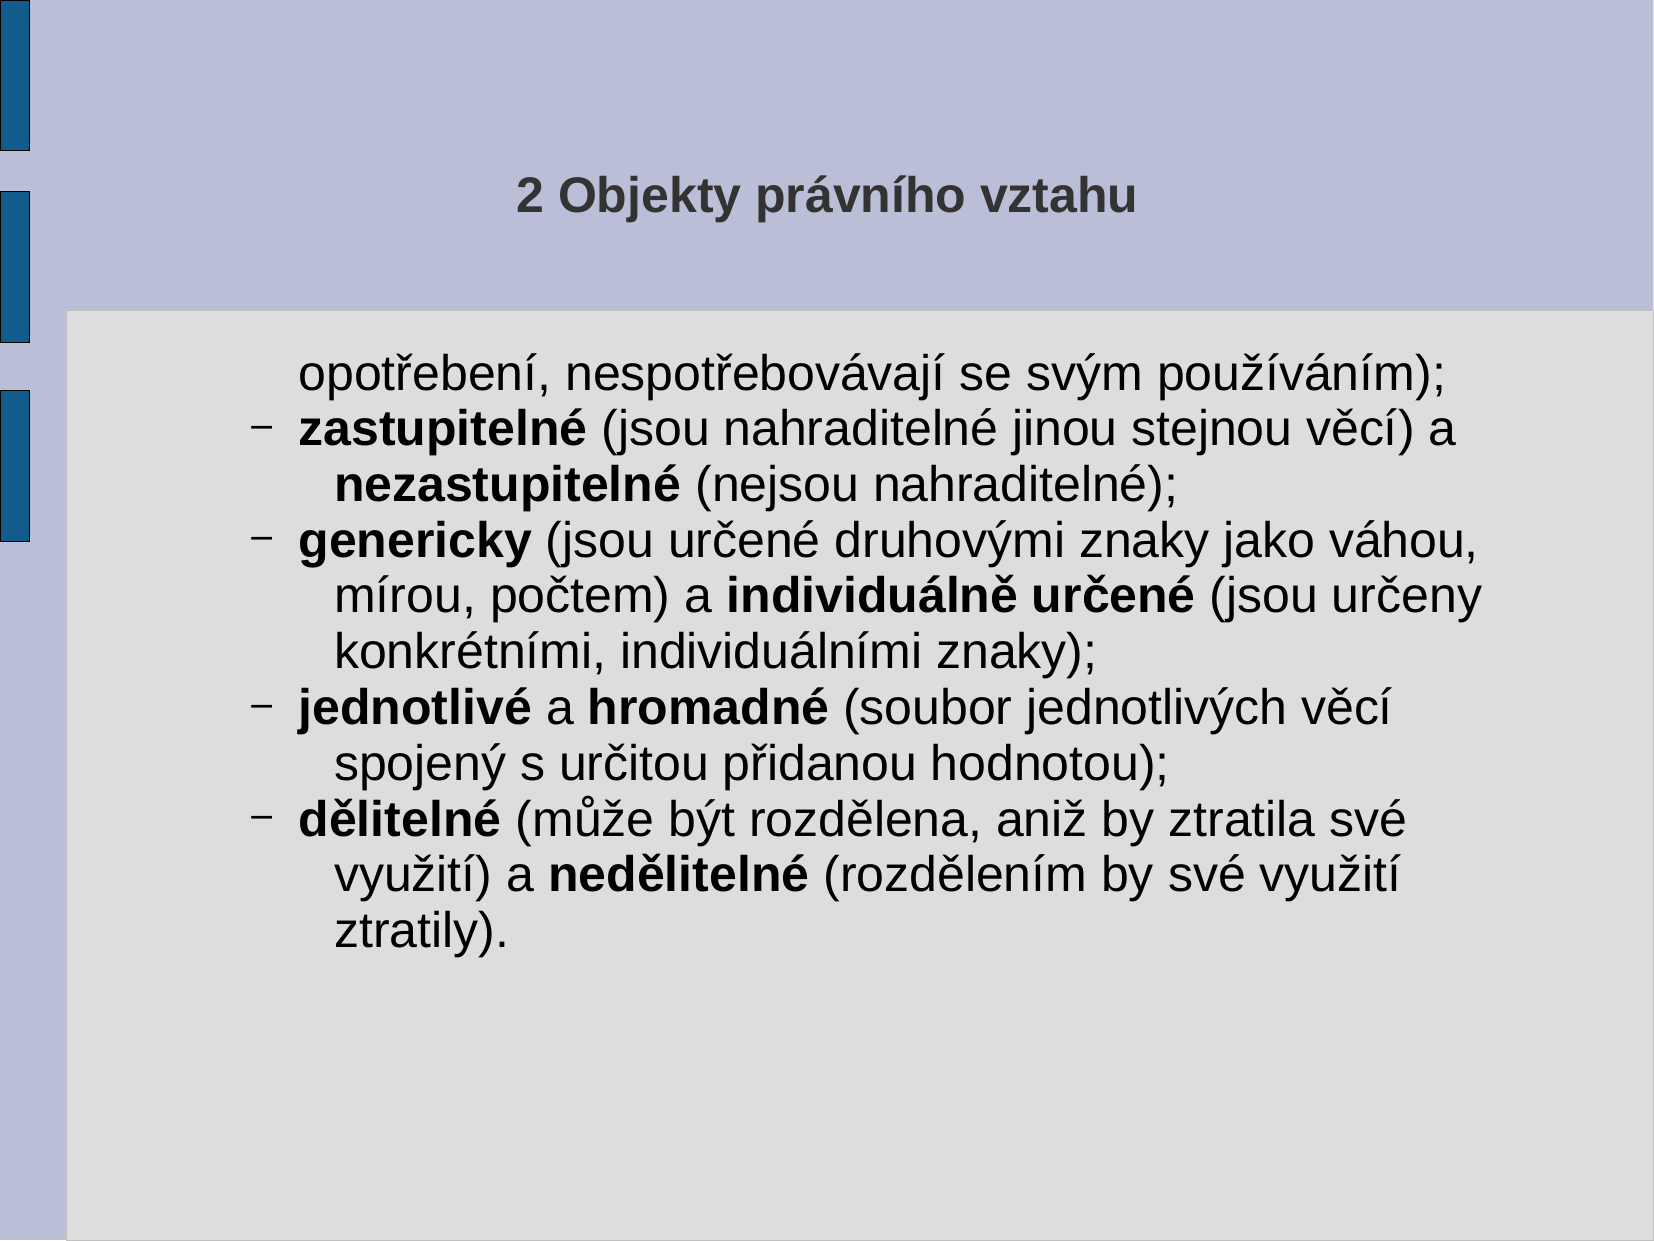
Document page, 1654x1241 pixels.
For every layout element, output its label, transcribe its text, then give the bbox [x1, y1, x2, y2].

list opotřebení, nespotřebovávají se svým používáním); zastupitelné (jsou nahraditelné jinou stejnou věcí) a nezastupitelné (nejsou nahraditelné); genericky (jsou určené druhovými znaky jako váhou, mírou, počtem) a individuálně určené (jsou určeny konkrétními, individuálními znaky); jednotlivé a hromadné (soubor jednotlivých věcí spojený s určitou přidanou hodnotou); dělitelné (může být rozdělena, aniž by ztratila své využití) a nedělitelné (rozdělením by své využití ztratily). [121, 344, 1534, 1127]
title 2 Objekty právního vztahu [121, 91, 1534, 299]
